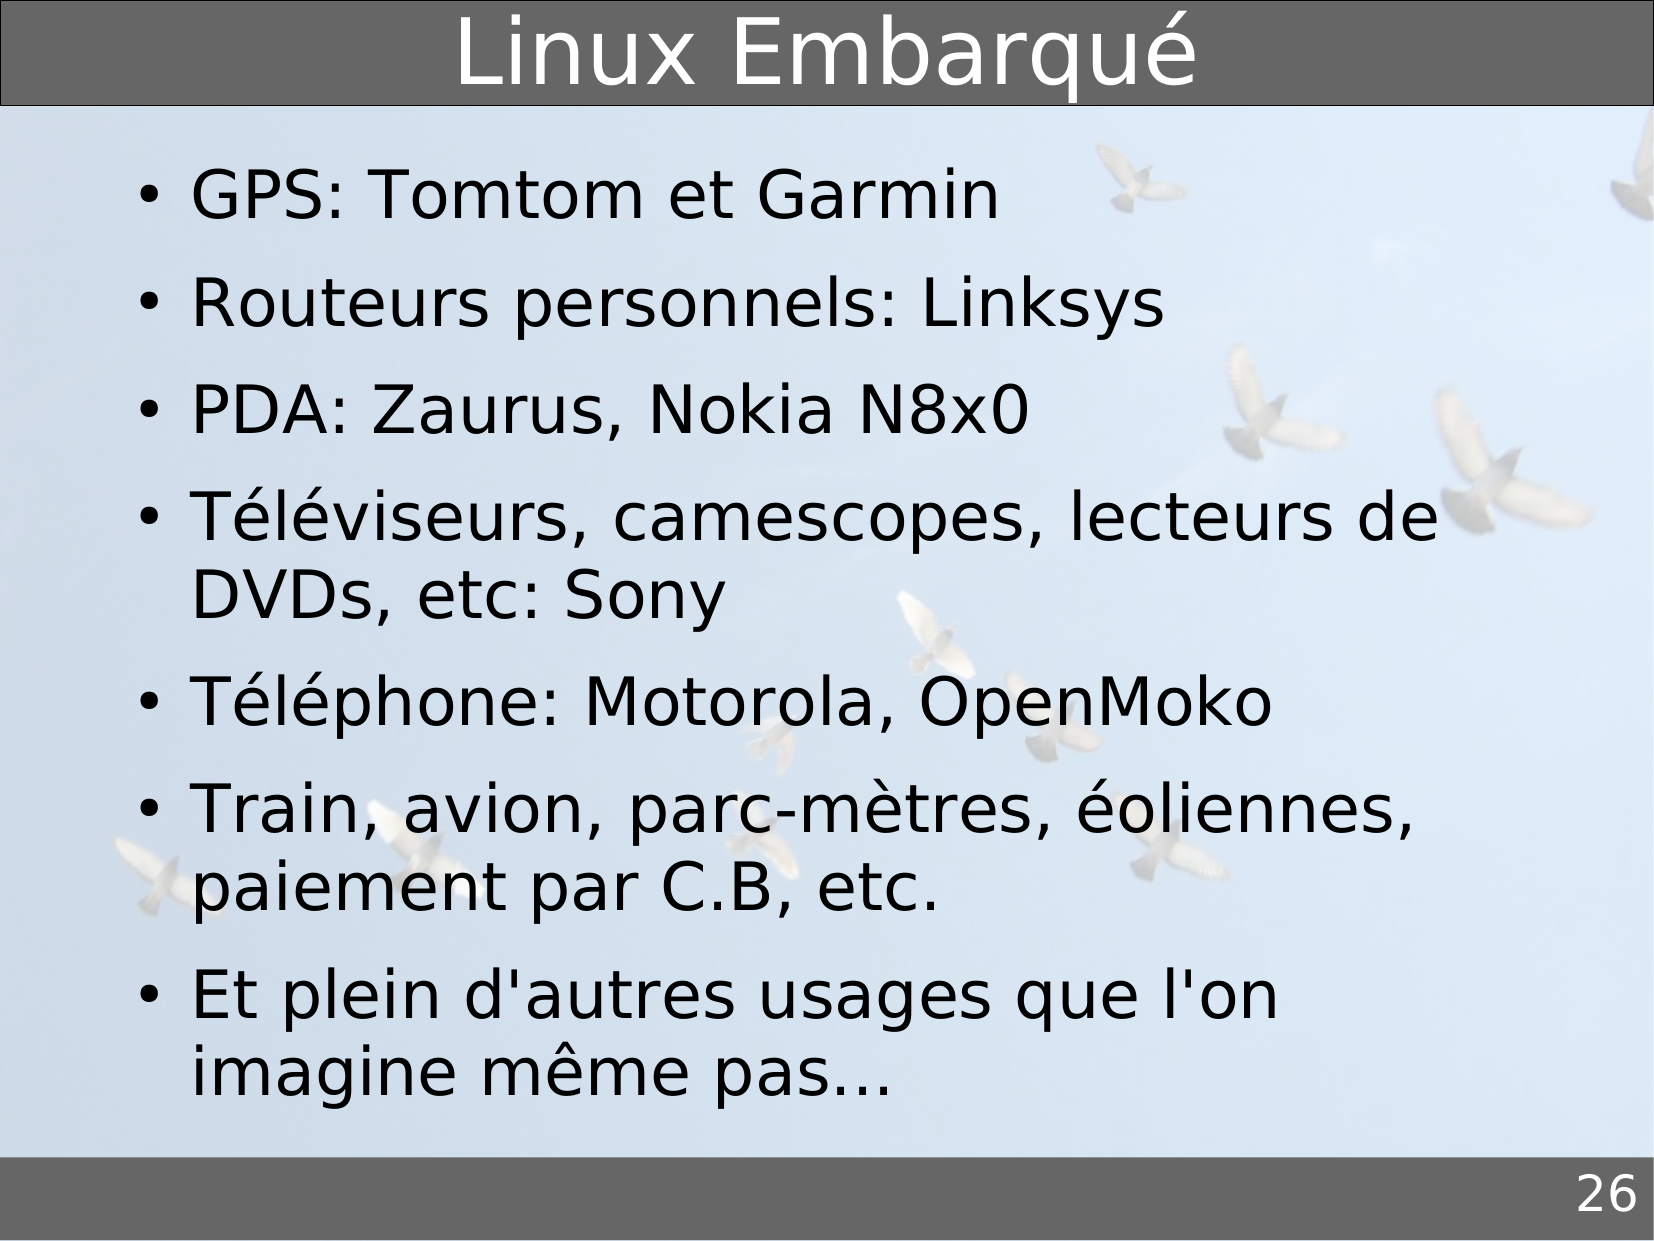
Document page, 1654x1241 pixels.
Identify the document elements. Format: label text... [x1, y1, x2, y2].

list GPS: Tomtom et Garmin Routeurs personnels: Linksys PDA: Zaurus, Nokia N8x0 Téléviseurs, camescopes, lecteurs de DVDs, etc: Sony Téléphone: Motorola, OpenMoko Train, avion, parc-mètres, éoliennes, paiement par C.B, etc. Et plein d'autres usages que l'on imagine même pas... [119, 156, 1532, 1112]
title Linux Embarqué [0, 0, 1654, 107]
